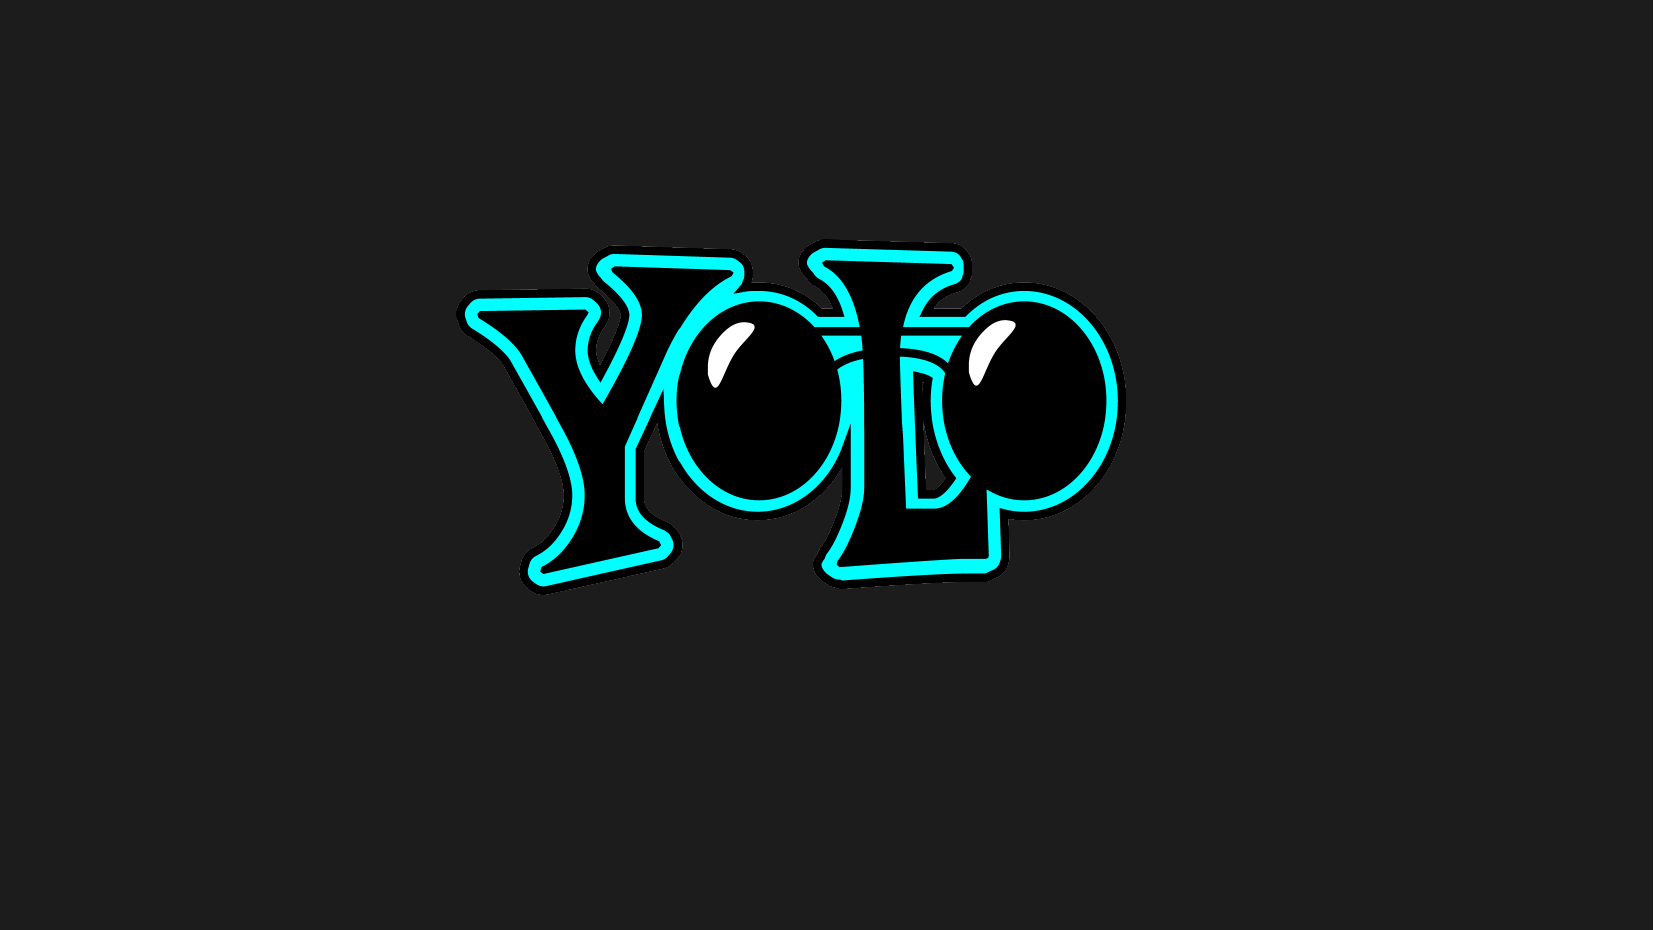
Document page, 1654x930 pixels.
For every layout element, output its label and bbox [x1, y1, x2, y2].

picture [456, 239, 1126, 595]
